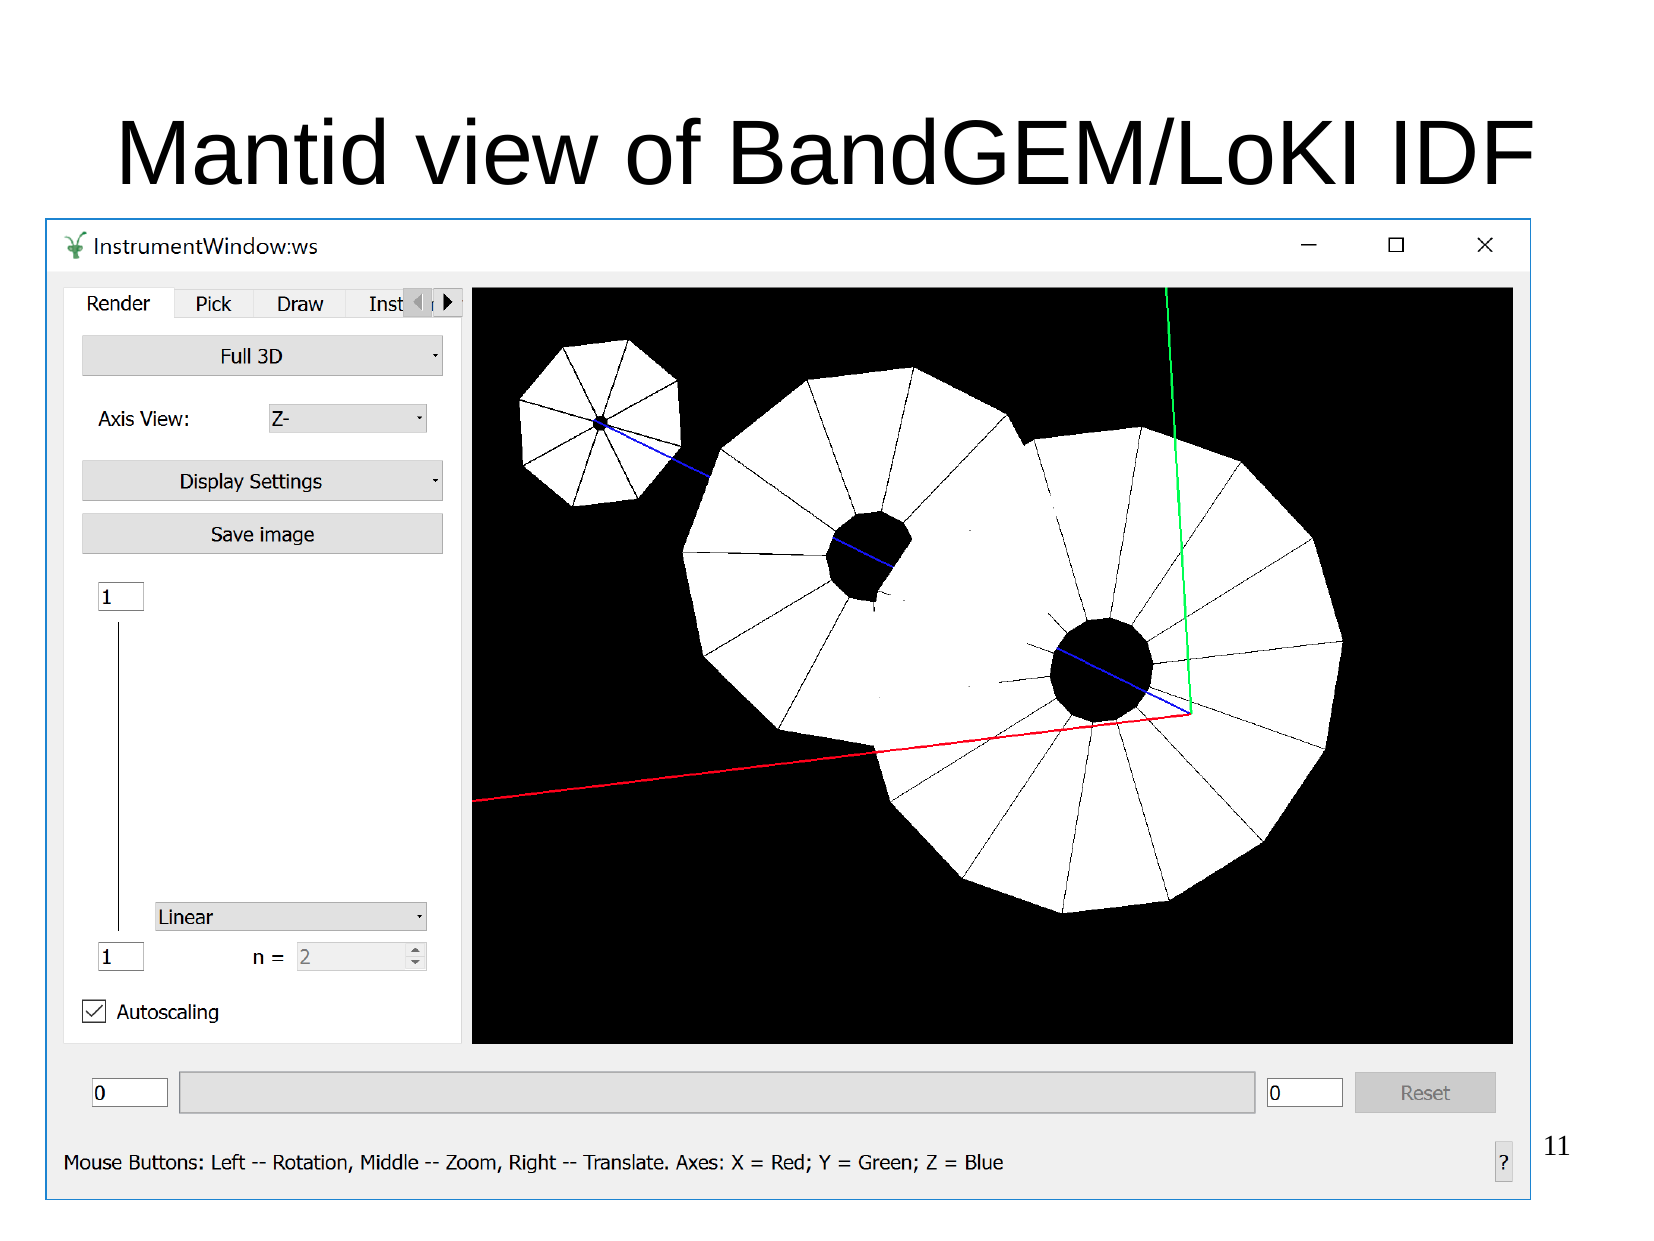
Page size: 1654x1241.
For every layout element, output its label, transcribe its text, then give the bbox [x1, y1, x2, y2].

title Mantid view of BandGEM/LoKI IDF [82, 49, 1571, 257]
picture [45, 218, 1531, 1201]
